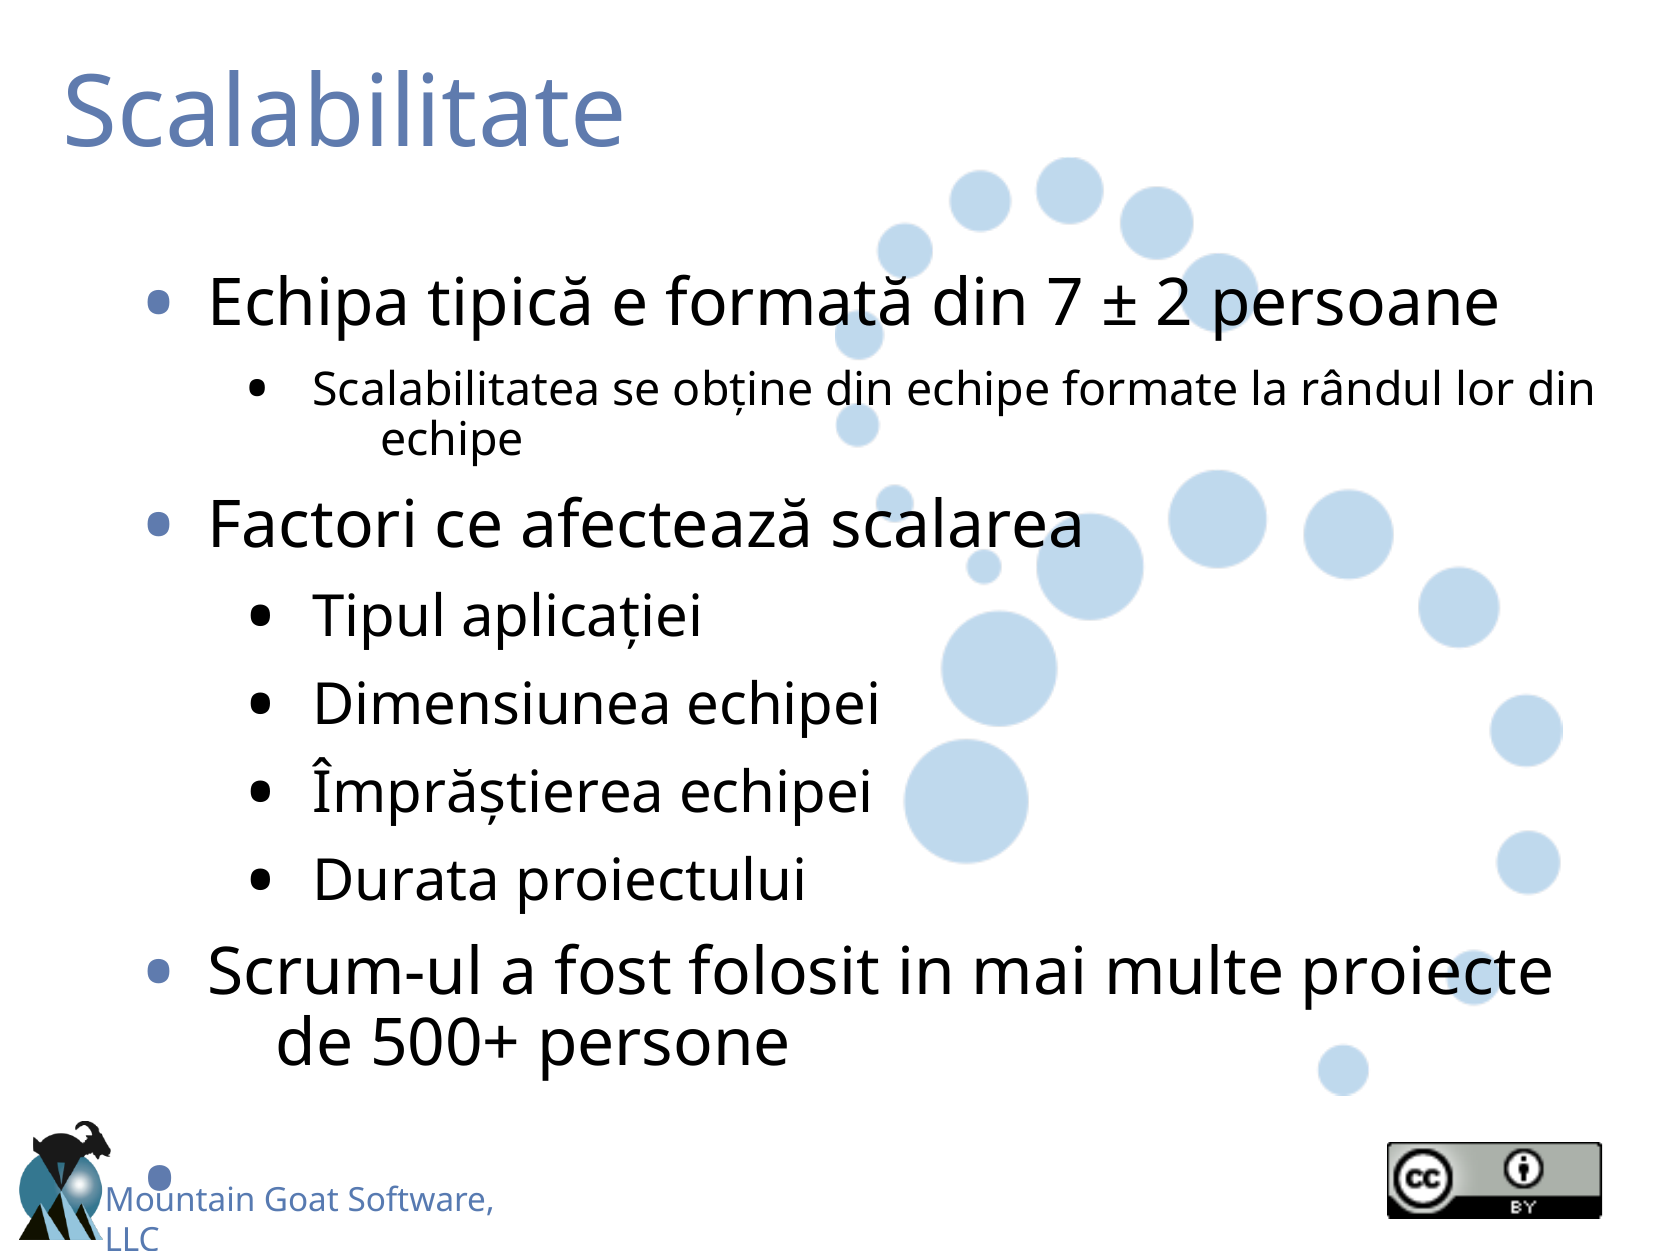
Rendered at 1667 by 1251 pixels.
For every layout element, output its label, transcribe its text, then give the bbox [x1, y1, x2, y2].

title Scalabilitate [56, 18, 1609, 194]
list Echipa tipică e formată din 7 ± 2 persoane Scalabilitatea se obține din echipe formate la rândul lor din echipe Factori ce afectează scalarea Tipul aplicației Dimensiunea echipei Împrăștierea echipei Durata proiectului Scrum-ul a fost folosit in mai multe proiecte de 500+ persone [56, 262, 1609, 1096]
